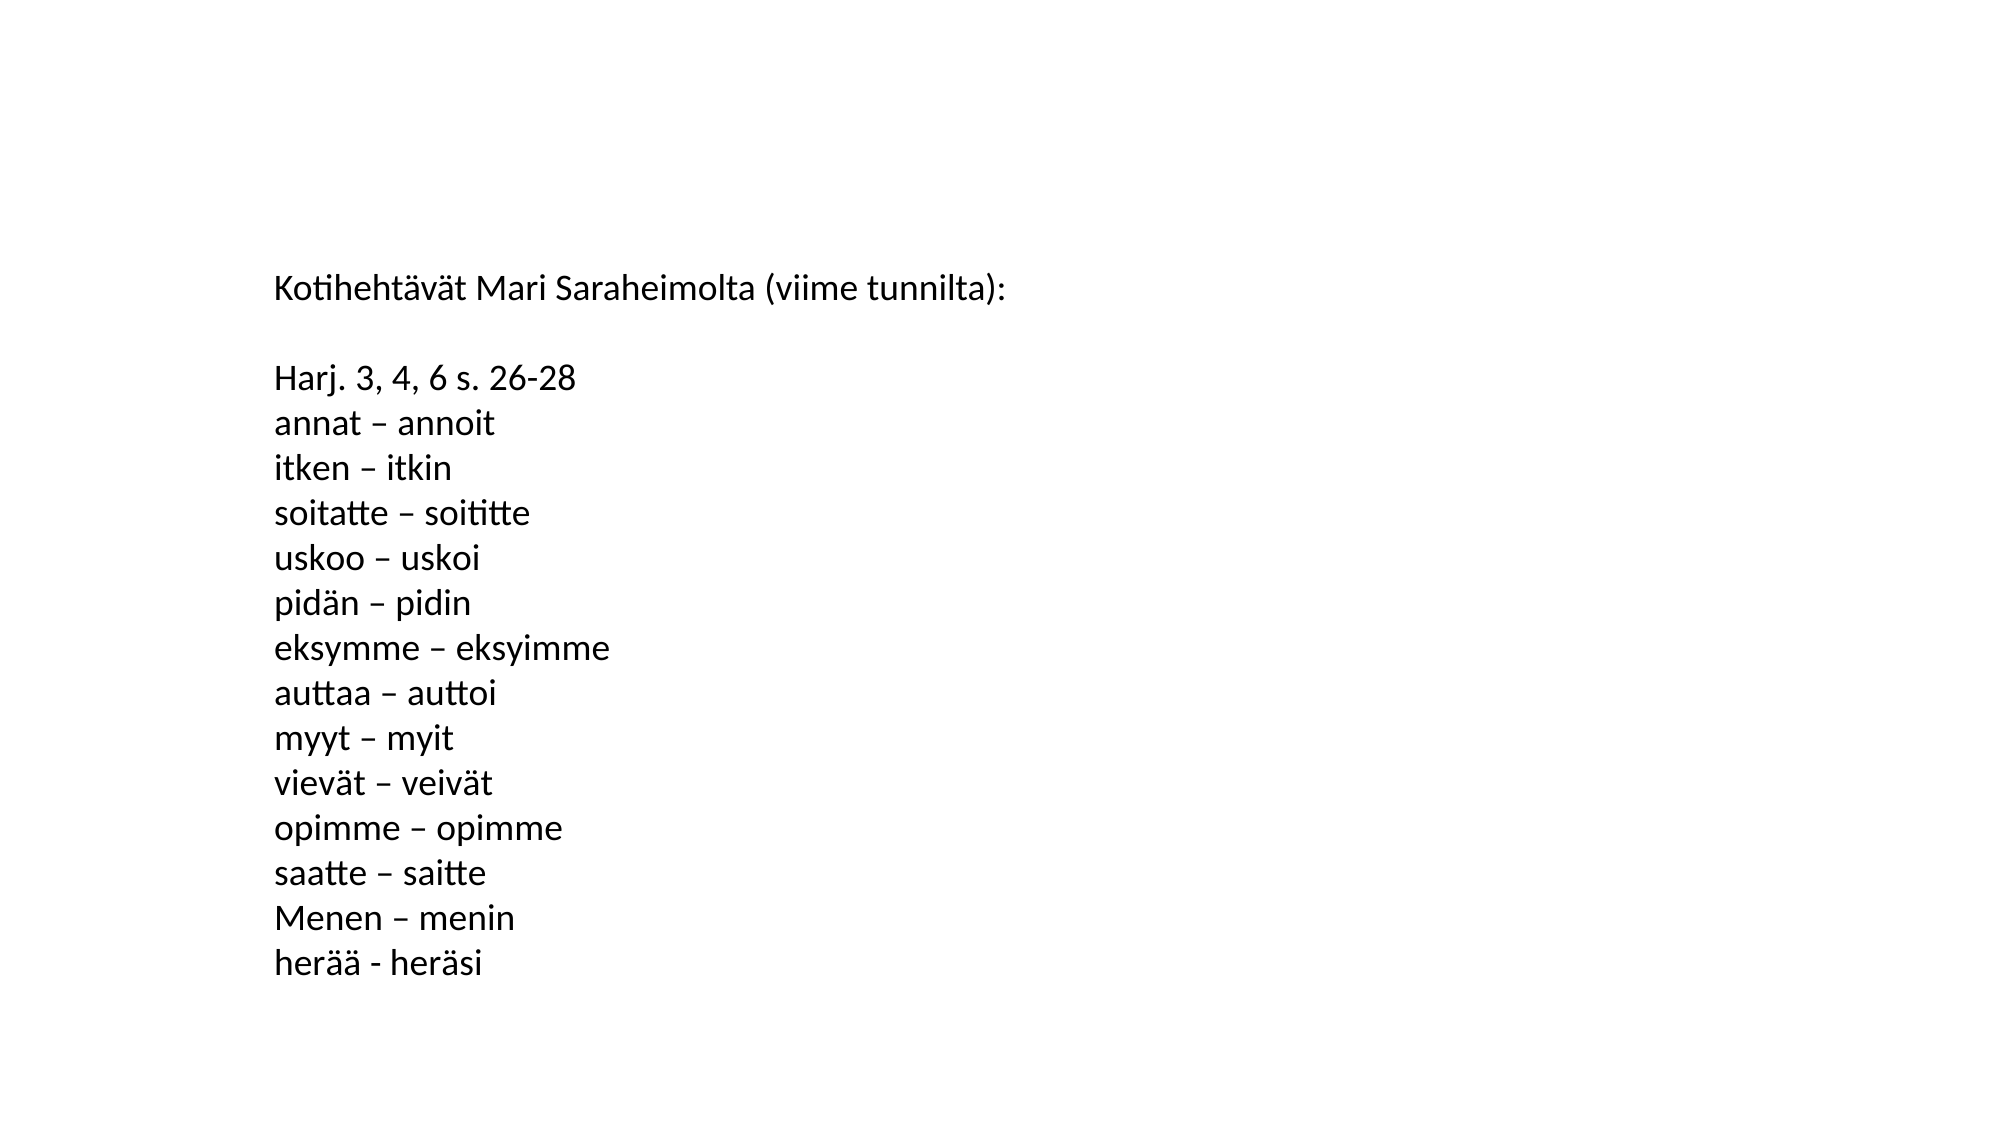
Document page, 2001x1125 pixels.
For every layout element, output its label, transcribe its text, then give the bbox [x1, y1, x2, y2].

text_box Kotihehtävät Mari Saraheimolta (viime tunnilta): Harj. 3, 4, 6 s. 26-28 annat – annoit itken – itkin soitatte – soititte uskoo – uskoi pidän – pidin eksymme – eksyimme auttaa – auttoi myyt – myit vievät – veivät opimme – opimme saatte – saitte Menen – menin herää - heräsi [259, 255, 1033, 1125]
